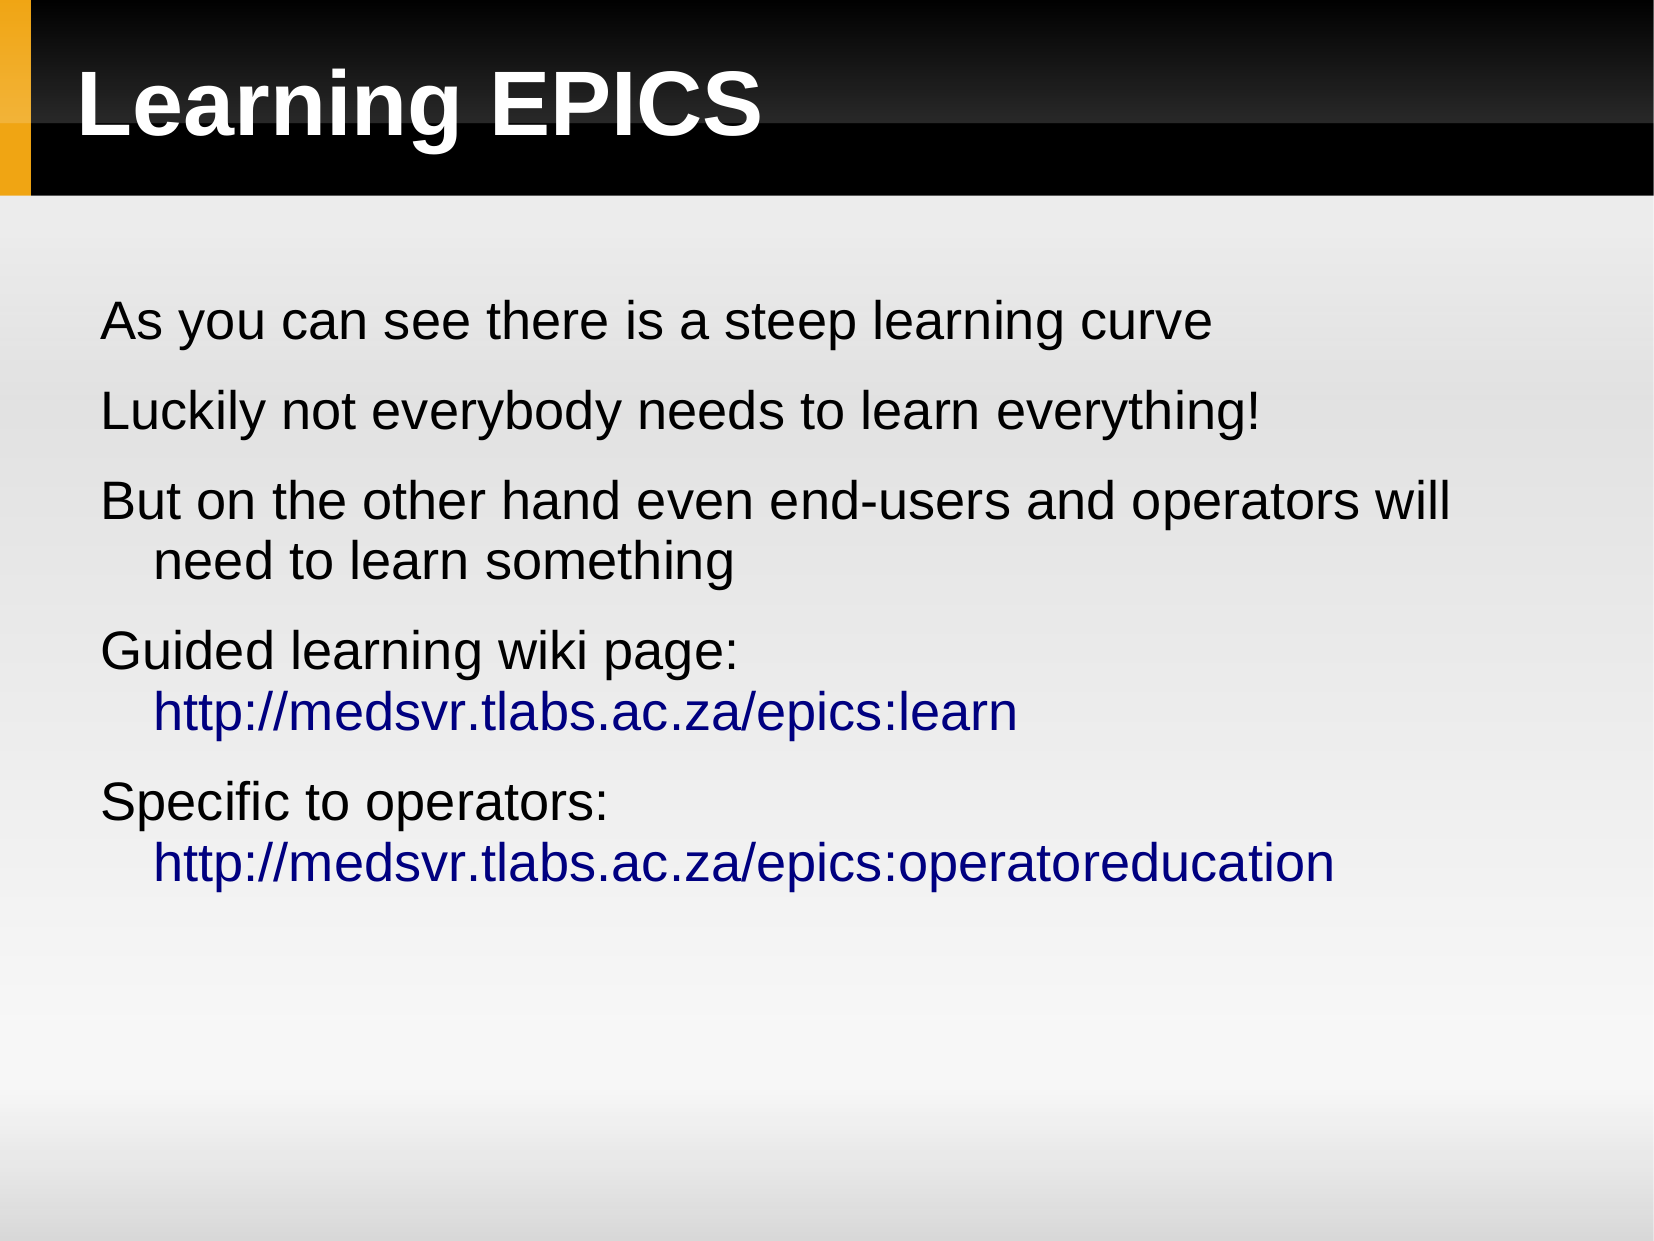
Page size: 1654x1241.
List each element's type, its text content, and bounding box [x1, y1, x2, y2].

title Learning EPICS [76, 7, 1565, 200]
picture [0, 0, 1654, 1241]
list As you can see there is a steep learning curve Luckily not everybody needs to learn everything! But on the other hand even end-users and operators will need to learn something Guided learning wiki page: http://medsvr.tlabs.ac.za/epics:learn Specific to operators: http://medsvr.tlabs.ac.za/epics:operatoreducation [82, 290, 1571, 1094]
